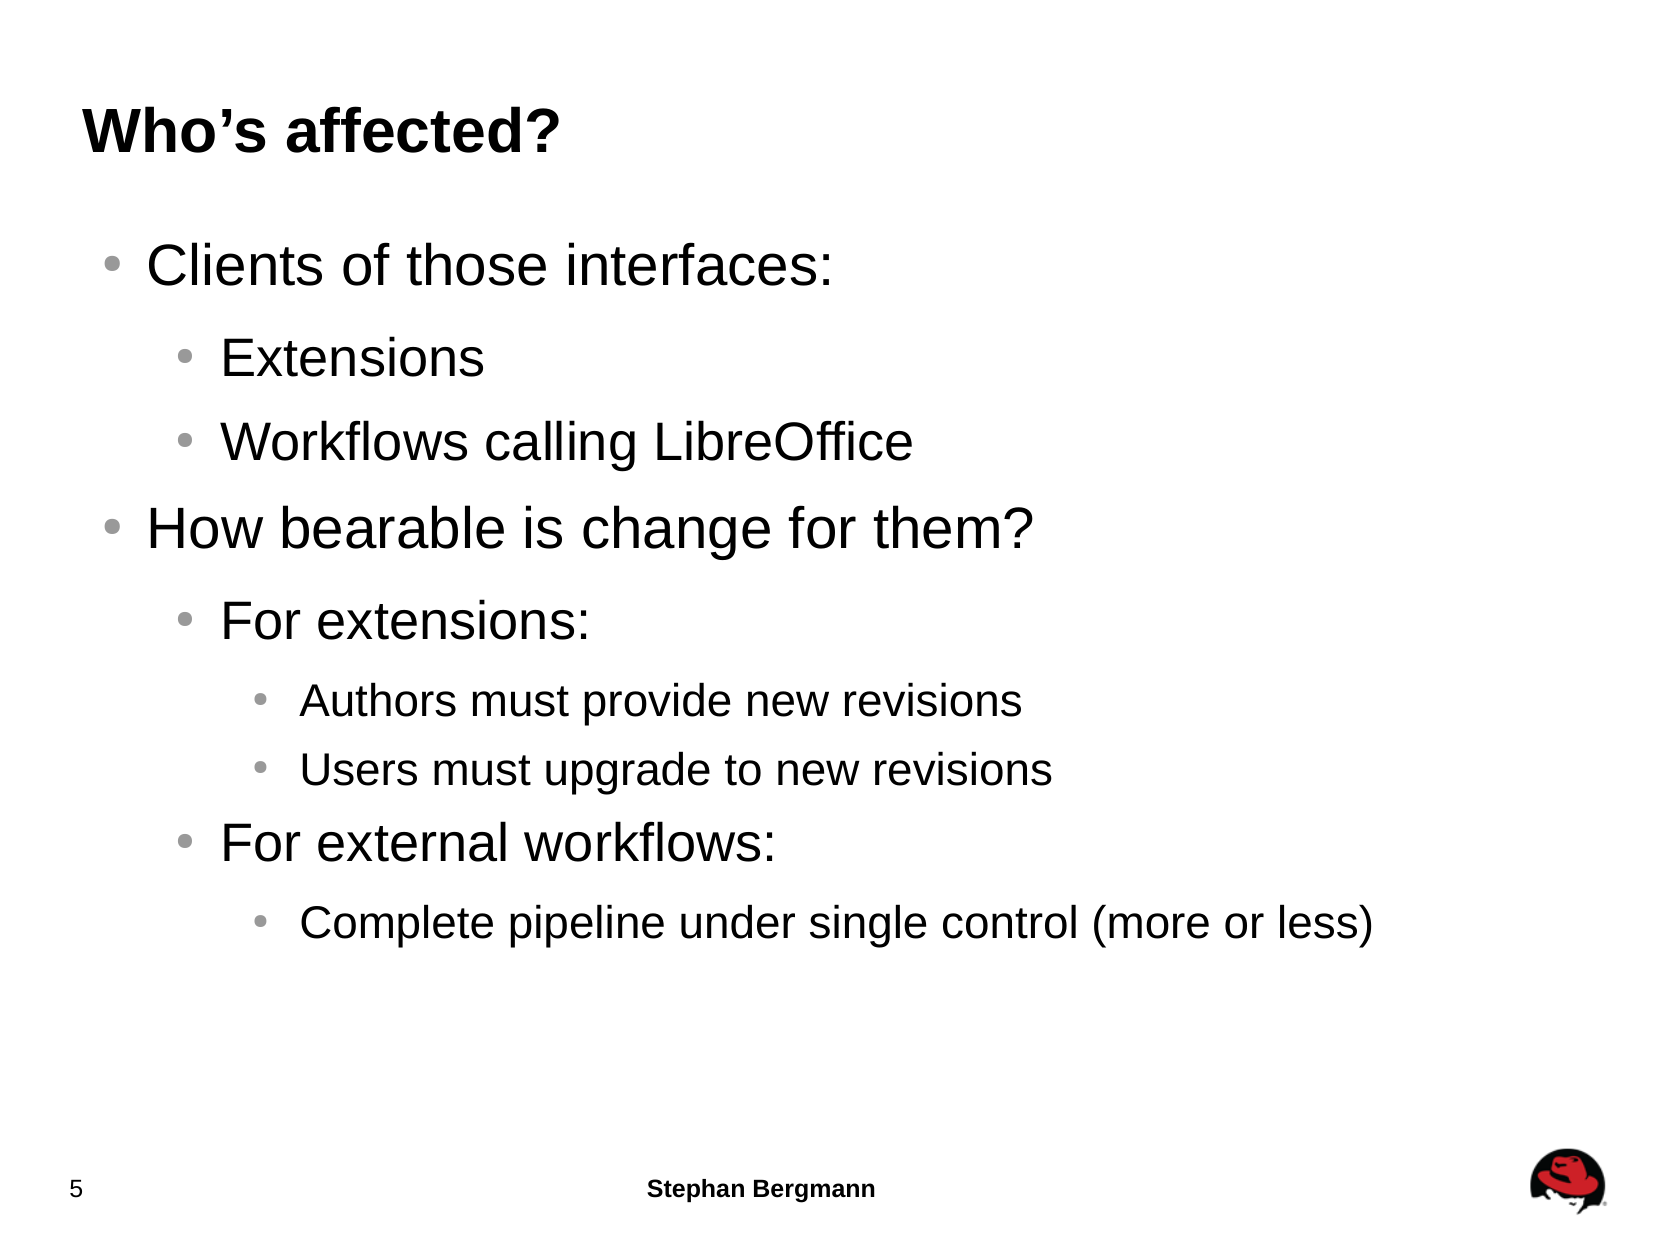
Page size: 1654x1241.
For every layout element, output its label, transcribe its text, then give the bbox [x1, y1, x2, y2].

picture [1529, 1146, 1613, 1224]
title Who’s affected? [82, 37, 1571, 226]
list Clients of those interfaces: Extensions Workflows calling LibreOffice How bearable is change for them? For extensions: Authors must provide new revisions Users must upgrade to new revisions For external workflows: Complete pipeline under single control (more or less) [86, 232, 1576, 1027]
